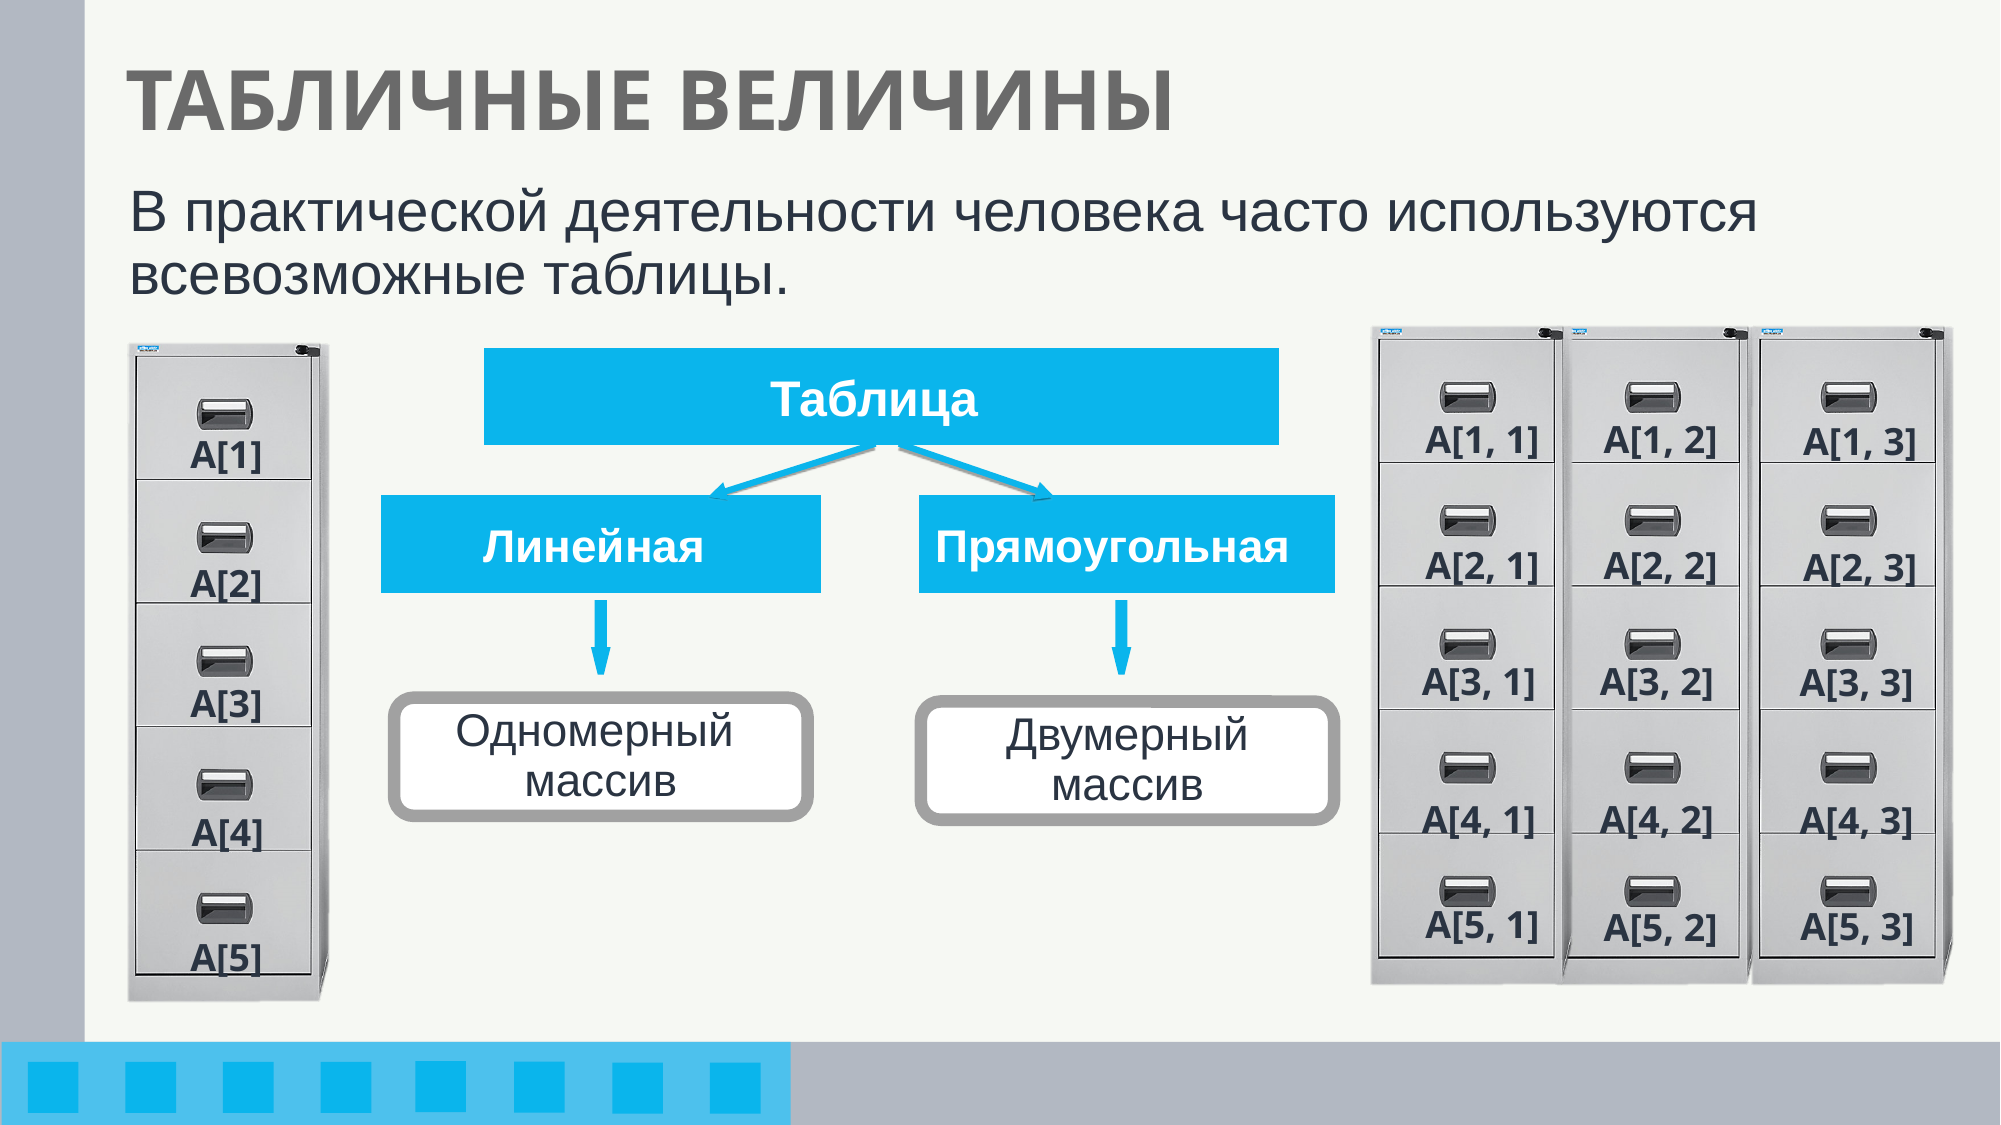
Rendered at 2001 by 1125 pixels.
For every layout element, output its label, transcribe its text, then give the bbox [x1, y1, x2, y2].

text_box A[4, 1] [1407, 788, 1585, 849]
text_box [594, 603, 607, 674]
text_box Таблица [485, 411, 1278, 444]
text_box A[1, 2] [1588, 411, 1768, 469]
list В практической деятельности человека часто используются всевозможные таблицы. [114, 174, 1896, 411]
text_box A[2, 2] [1588, 534, 1768, 595]
text_box A[2] [175, 552, 293, 613]
text_box A[3] [175, 672, 293, 733]
text_box Линейная [382, 496, 820, 592]
text_box A[1] [175, 423, 293, 484]
text_box A[5, 1] [1410, 893, 1589, 954]
text_box Двумерный массив [920, 701, 1335, 820]
text_box A[4] [176, 801, 295, 861]
text_box A[5] [175, 926, 293, 987]
title ТАБЛИЧНЫЕ ВЕЛИЧИНЫ [110, 0, 1892, 213]
text_box A[5, 2] [1588, 896, 1768, 957]
text_box A[2, 1] [1410, 534, 1588, 595]
text_box Одномерный массив [394, 697, 808, 816]
text_box A[4, 3] [1784, 789, 1964, 850]
text_box A[3, 3] [1784, 651, 1964, 712]
text_box A[1, 3] [1788, 410, 1967, 471]
text_box Прямоугольная [920, 496, 1334, 592]
picture [104, 331, 364, 1018]
picture [1347, 314, 1988, 1001]
text_box A[3, 1] [1407, 650, 1585, 711]
text_box A[2, 3] [1788, 536, 1967, 597]
text_box A[3, 2] [1585, 650, 1764, 711]
text_box A[5, 3] [1785, 895, 1964, 956]
text_box A[4, 2] [1585, 788, 1764, 849]
text_box [1115, 603, 1128, 674]
text_box A[1, 1] [1410, 411, 1588, 469]
